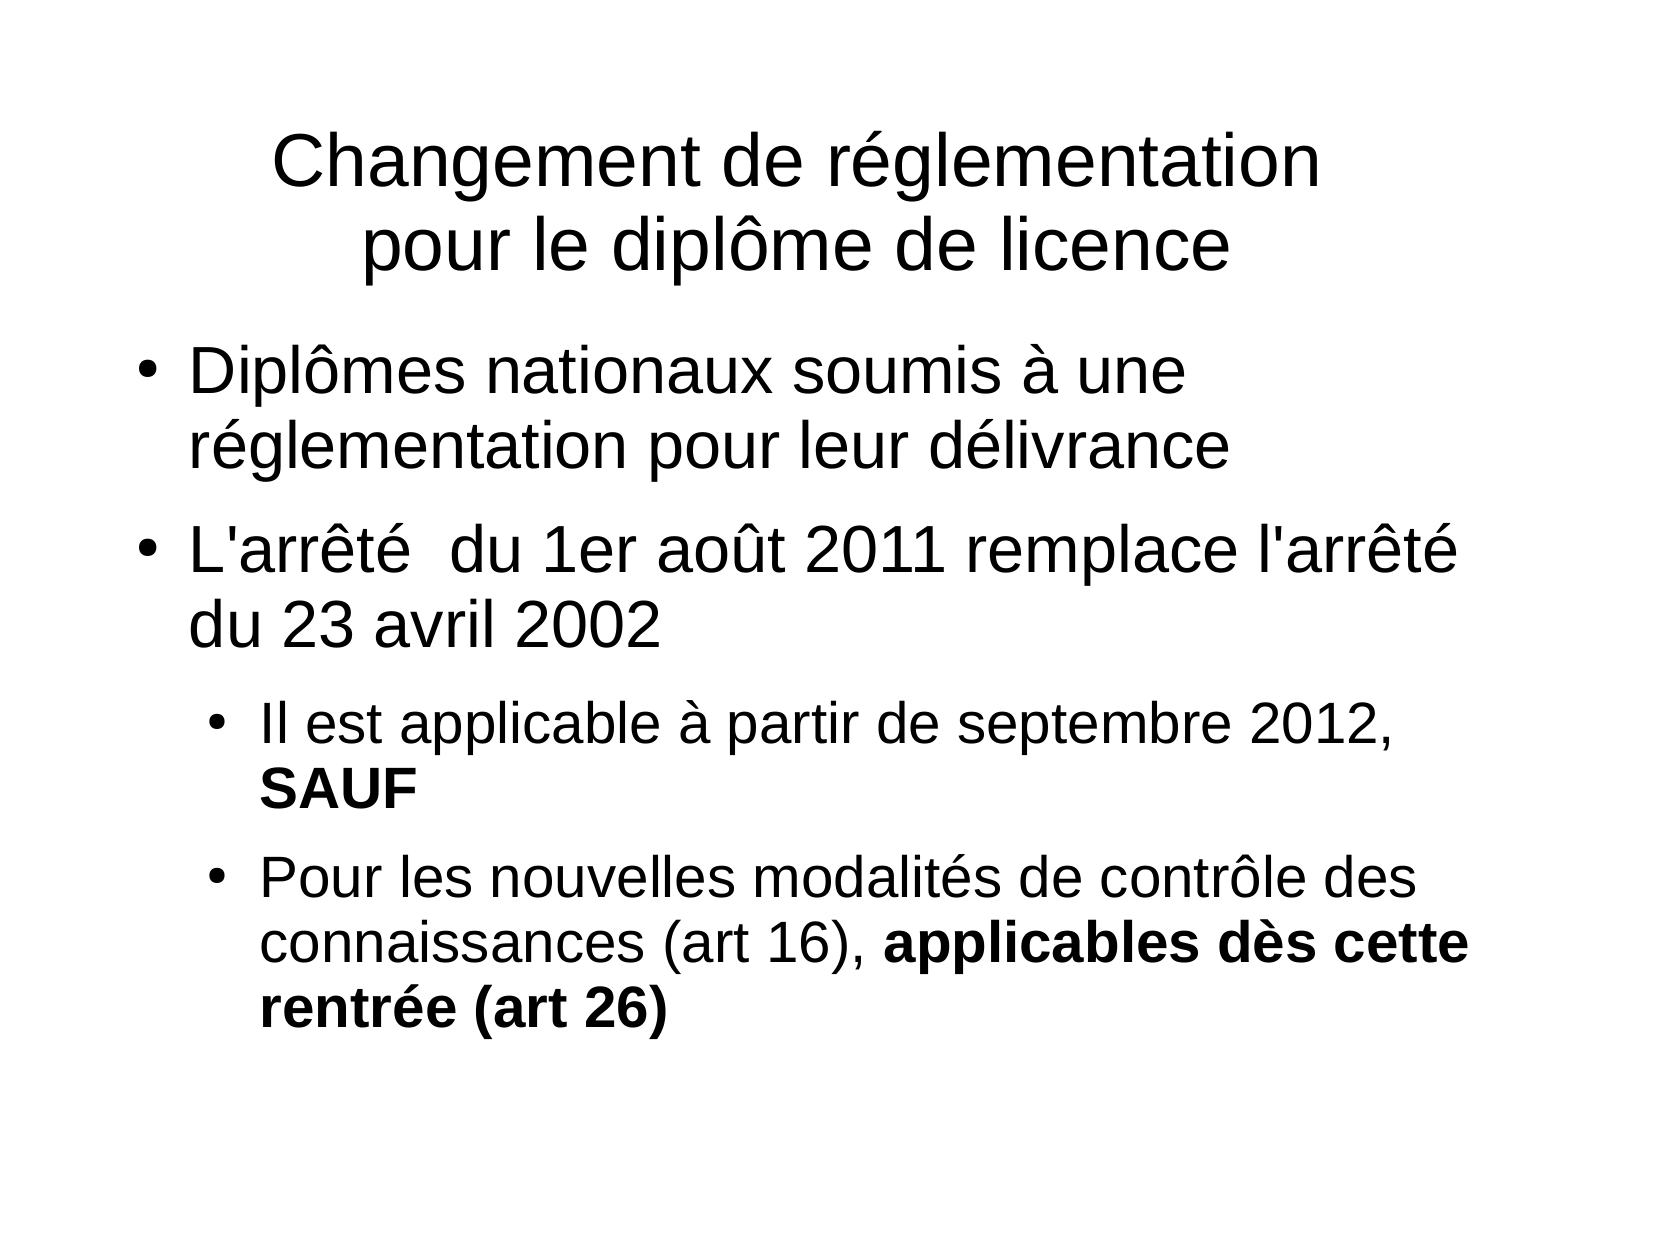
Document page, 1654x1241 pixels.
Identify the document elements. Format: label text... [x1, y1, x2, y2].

title Changement de réglementation pour le diplôme de licence [88, 118, 1506, 389]
list Diplômes nationaux soumis à une réglementation pour leur délivrance L'arrêté du 1er août 2011 remplace l'arrêté du 23 avril 2002 Il est applicable à partir de septembre 2012, SAUF Pour les nouvelles modalités de contrôle des connaissances (art 16), applicables dès cette rentrée (art 26) [118, 333, 1536, 1152]
